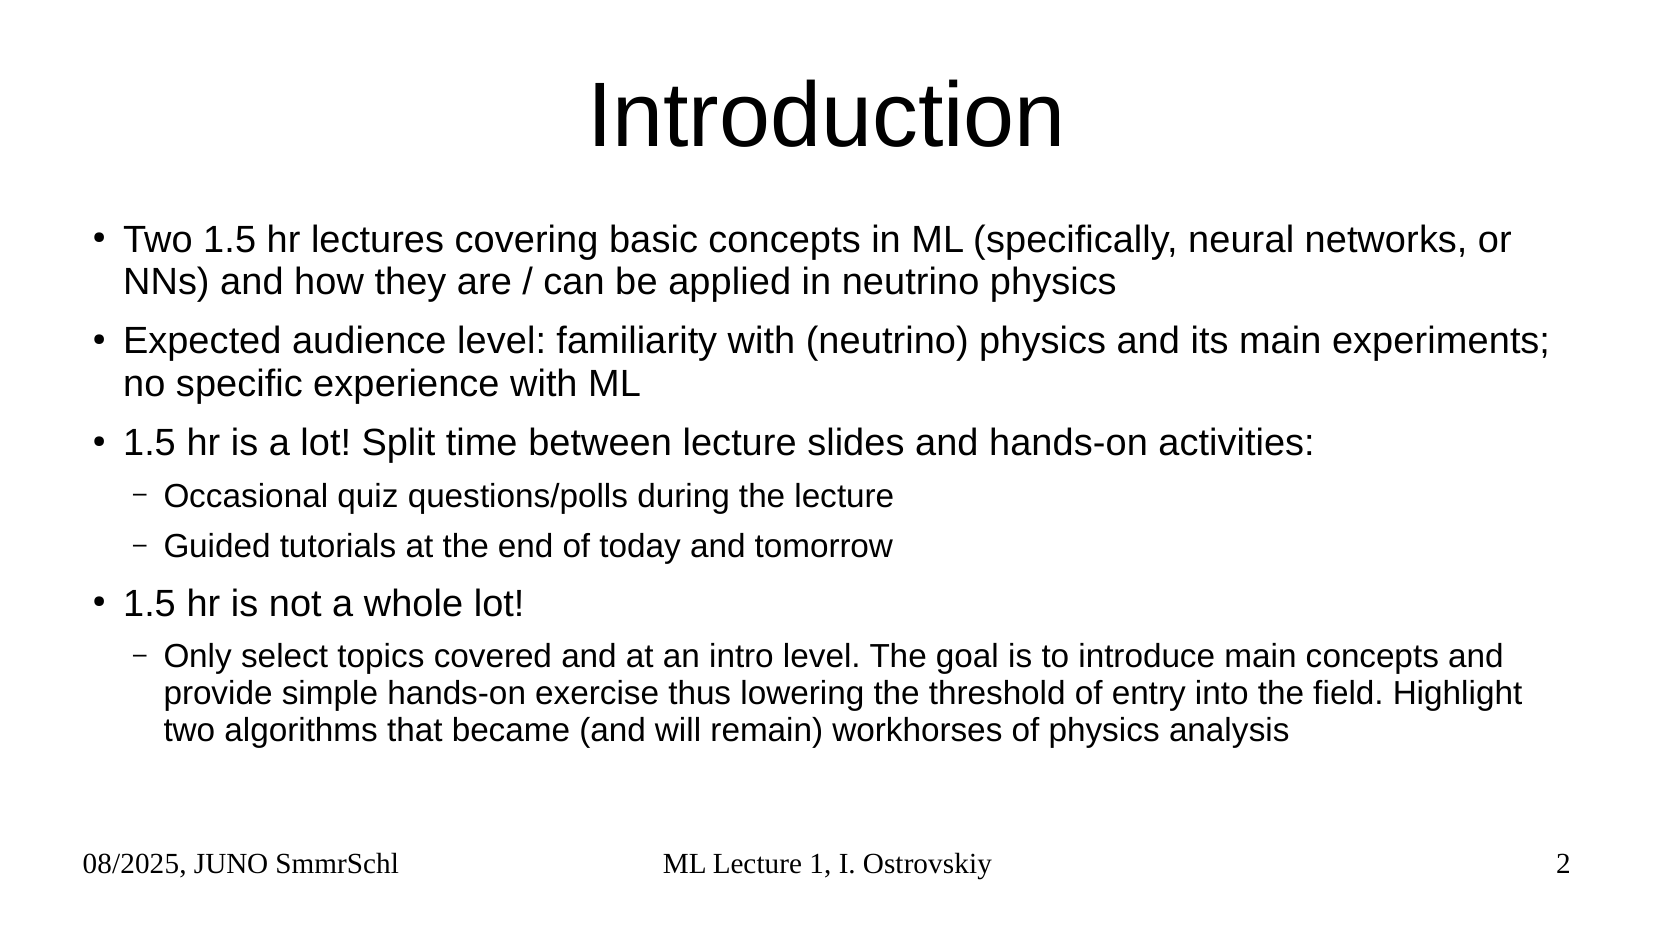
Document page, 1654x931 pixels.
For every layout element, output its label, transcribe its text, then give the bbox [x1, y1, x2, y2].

list Two 1.5 hr lectures covering basic concepts in ML (specifically, neural networks, or NNs) and how they are / can be applied in neutrino physics Expected audience level: familiarity with (neutrino) physics and its main experiments; no specific experience with ML 1.5 hr is a lot! Split time between lecture slides and hands-on activities: Occasional quiz questions/polls during the lecture Guided tutorials at the end of today and tomorrow 1.5 hr is not a whole lot! Only select topics covered and at an intro level. The goal is to introduce main concepts and provide simple hands-on exercise thus lowering the threshold of entry into the field. Highlight two algorithms that became (and will remain) workhorses of physics analysis [82, 217, 1571, 758]
title Introduction [82, 37, 1571, 193]
